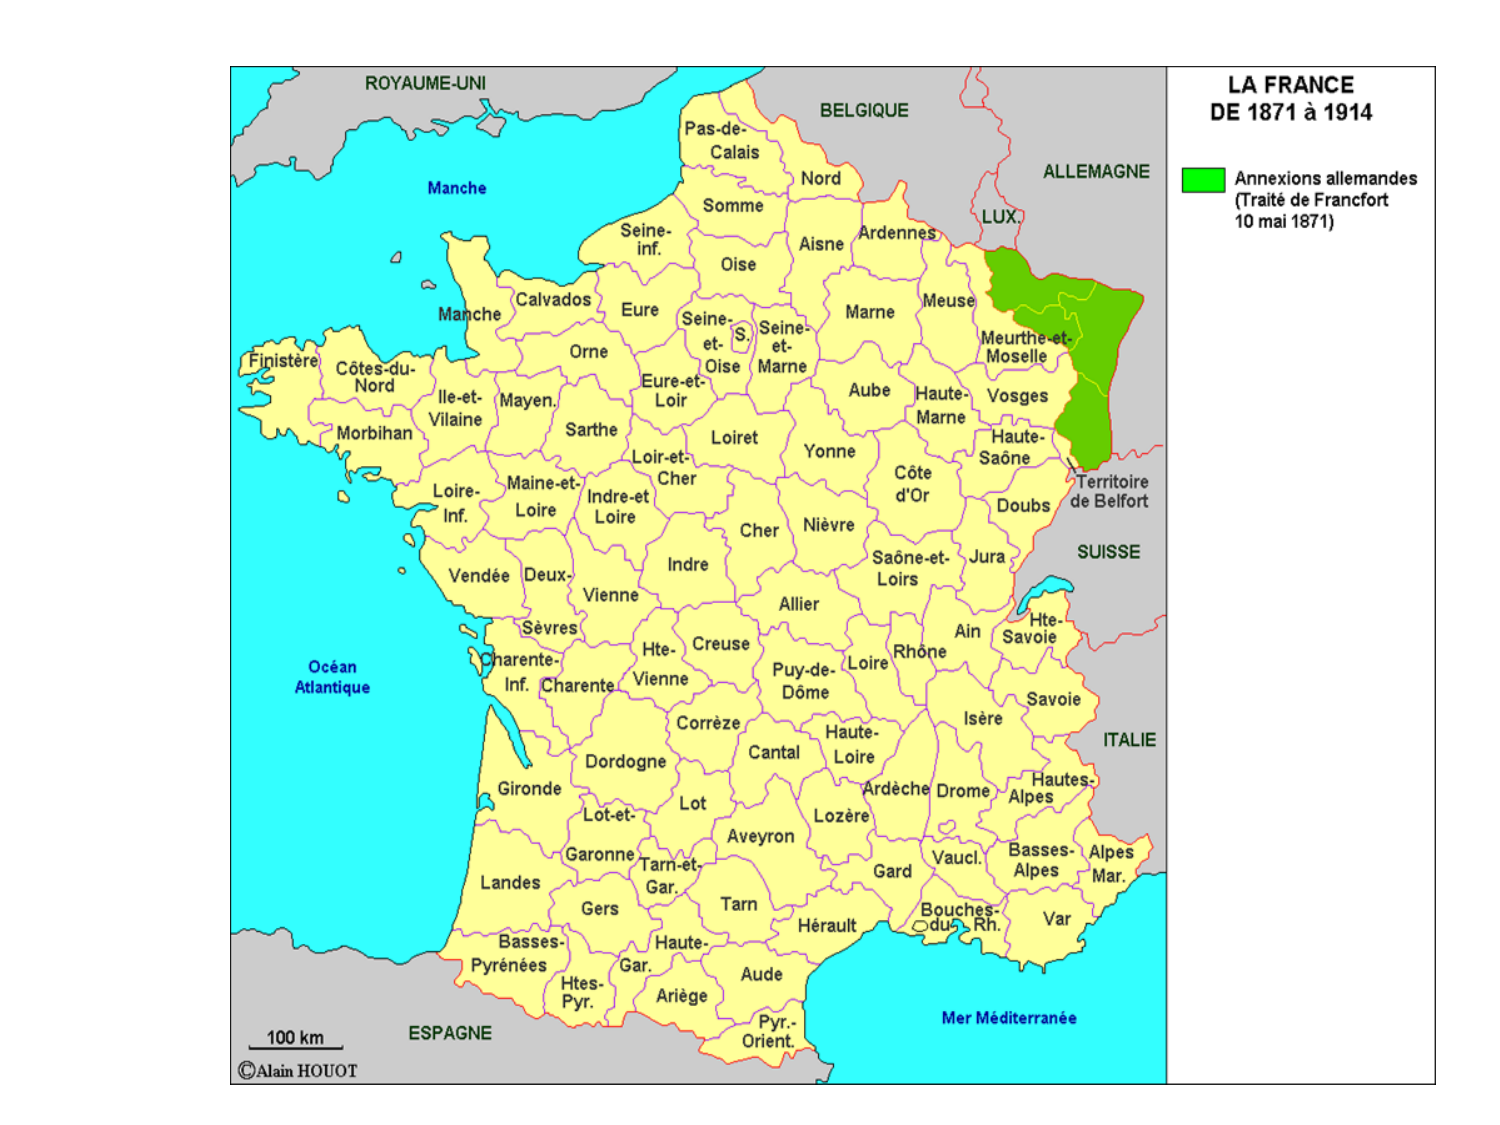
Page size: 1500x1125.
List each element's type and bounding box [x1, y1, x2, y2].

picture [230, 66, 1436, 1085]
